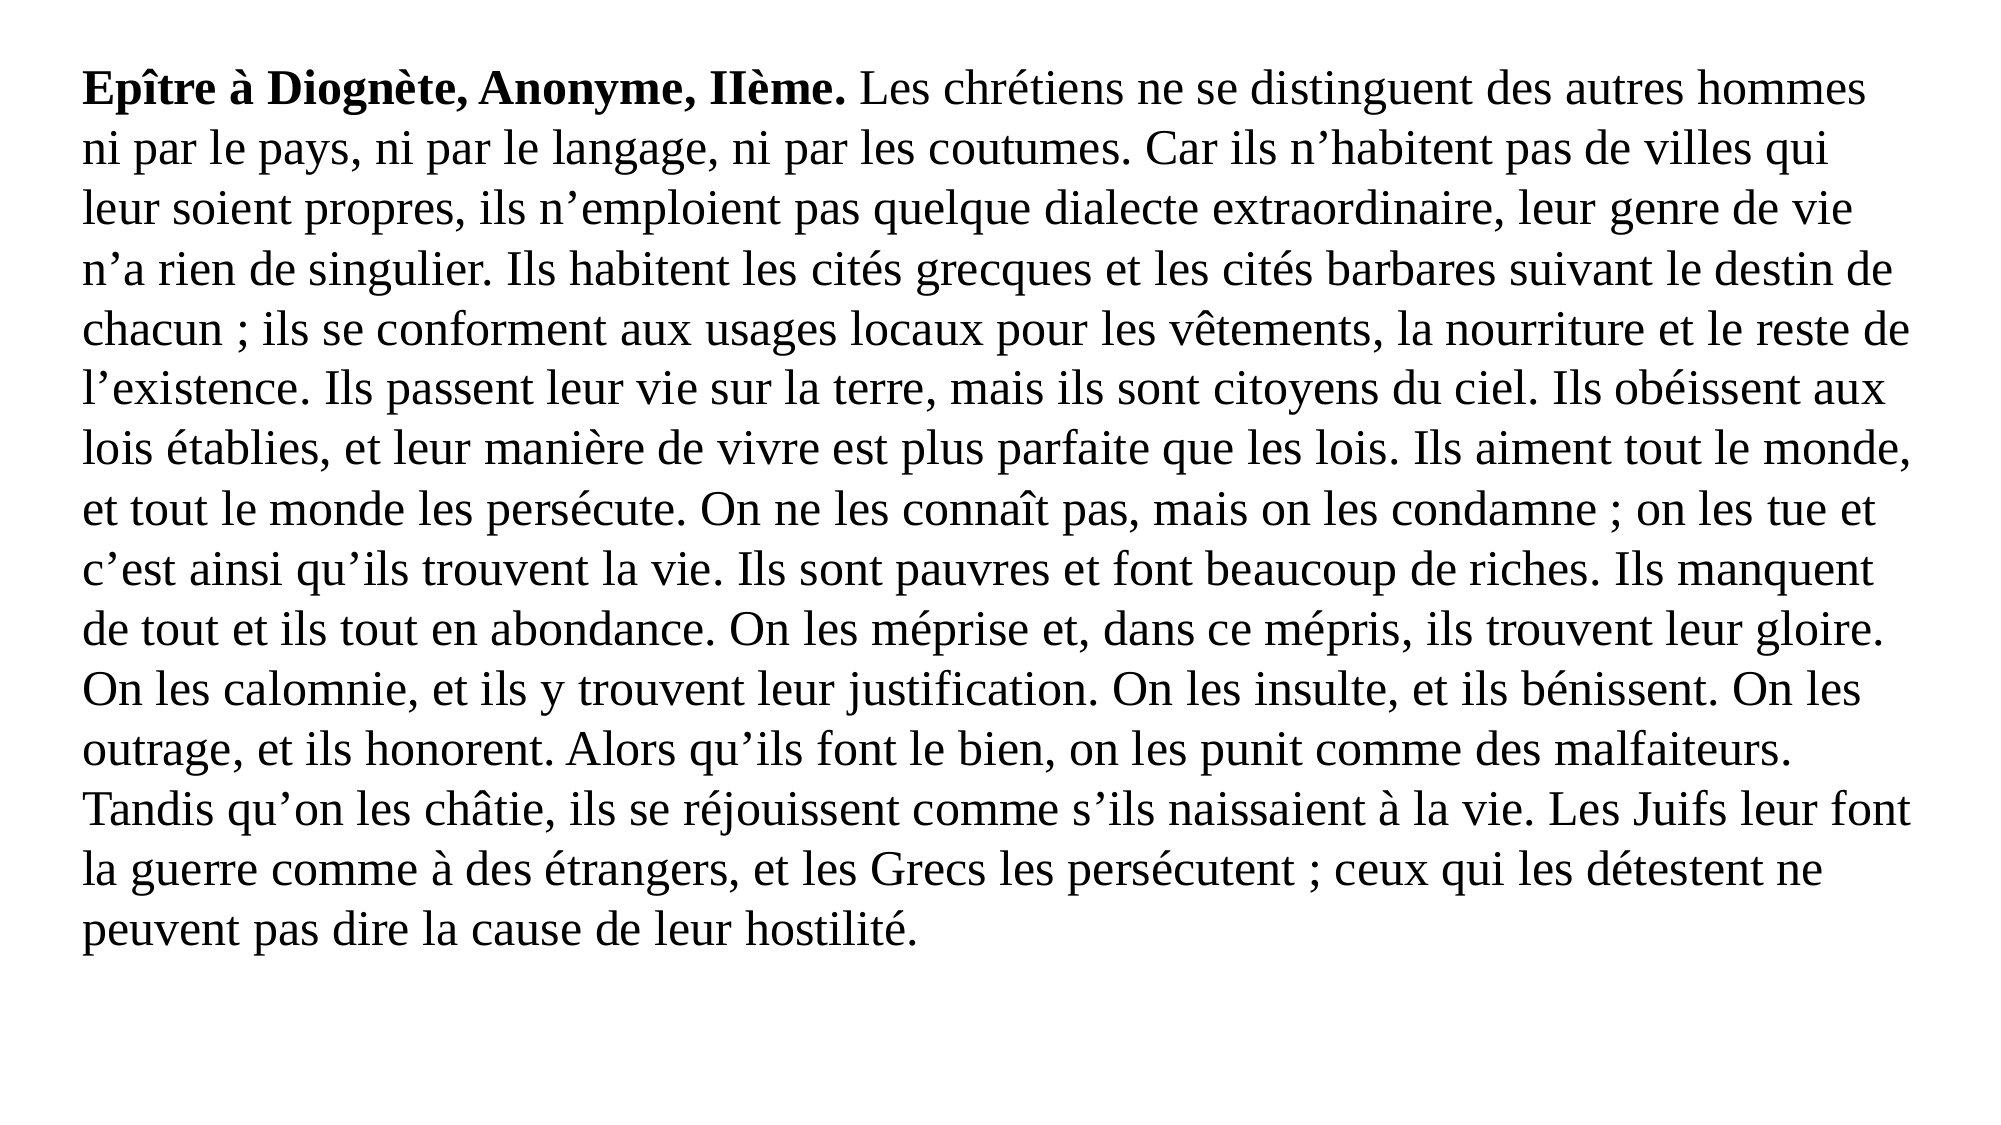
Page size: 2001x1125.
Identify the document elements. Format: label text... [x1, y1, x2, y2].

text_box Epître à Diognète, Anonyme, IIème. Les chrétiens ne se distinguent des autres hommes ni par le pays, ni par le langage, ni par les coutumes. Car ils n’habitent pas de villes qui leur soient propres, ils n’emploient pas quelque dialecte extraordinaire, leur genre de vie n’a rien de singulier. Ils habitent les cités grecques et les cités barbares suivant le destin de chacun ; ils se conforment aux usages locaux pour les vêtements, la nourriture et le reste de l’existence. Ils passent leur vie sur la terre, mais ils sont citoyens du ciel. Ils obéissent aux lois établies, et leur manière de vivre est plus parfaite que les lois. Ils aiment tout le monde, et tout le monde les persécute. On ne les connaît pas, mais on les condamne ; on les tue et c’est ainsi qu’ils trouvent la vie. Ils sont pauvres et font beaucoup de riches. Ils manquent de tout et ils tout en abondance. On les méprise et, dans ce mépris, ils trouvent leur gloire. On les calomnie, et ils y trouvent leur justification. On les insulte, et ils bénissent. On les outrage, et ils honorent. Alors qu’ils font le bien, on les punit comme des malfaiteurs. Tandis qu’on les châtie, ils se réjouissent comme s’ils naissaient à la vie. Les Juifs leur font la guerre comme à des étrangers, et les Grecs les persécutent ; ceux qui les détestent ne peuvent pas dire la cause de leur hostilité. [67, 47, 1934, 972]
